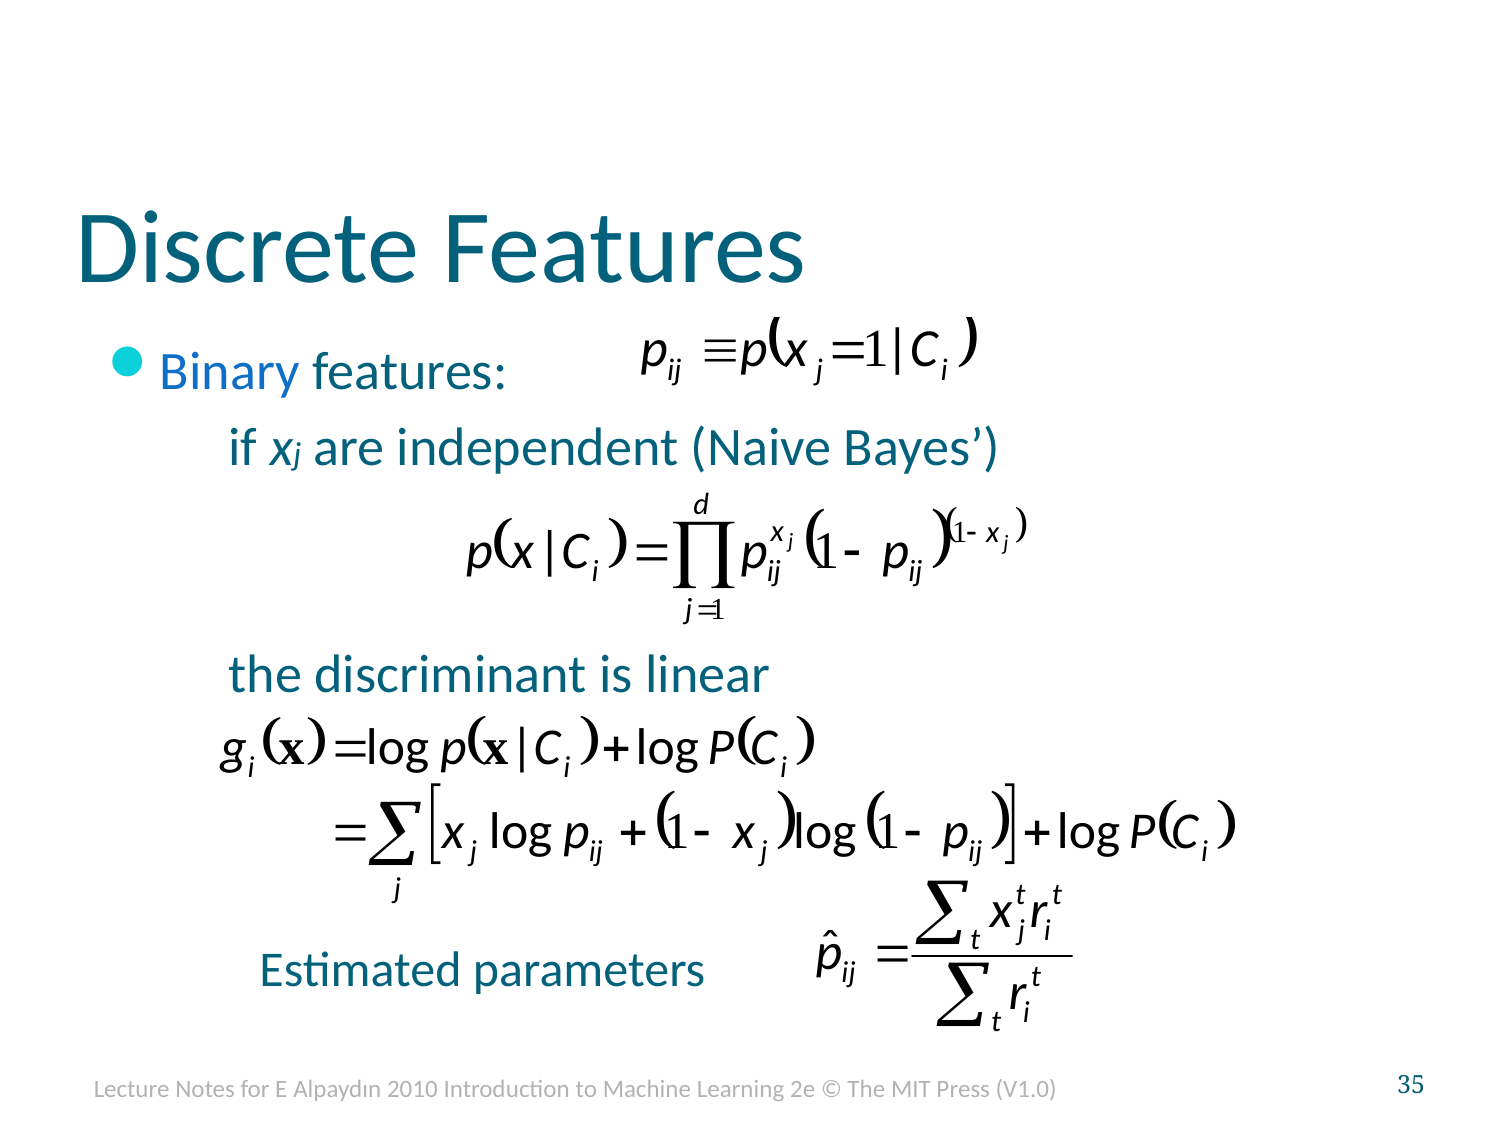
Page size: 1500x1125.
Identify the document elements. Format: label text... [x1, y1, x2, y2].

slide_number <number> [1299, 1042, 1425, 1103]
footer Lecture Notes for E Alpaydın 2010 Introduction to Machine Learning 2e © The MIT Press (V1.0) [93, 1042, 1254, 1103]
list Binary features: if xj are independent (Naive Bayes’) the discriminant is linear [93, 328, 1444, 966]
title Discrete Features [75, 115, 1425, 303]
text_box Estimated parameters [244, 928, 721, 1004]
chart [807, 869, 1084, 1042]
chart [631, 317, 980, 398]
chart [457, 480, 1037, 635]
